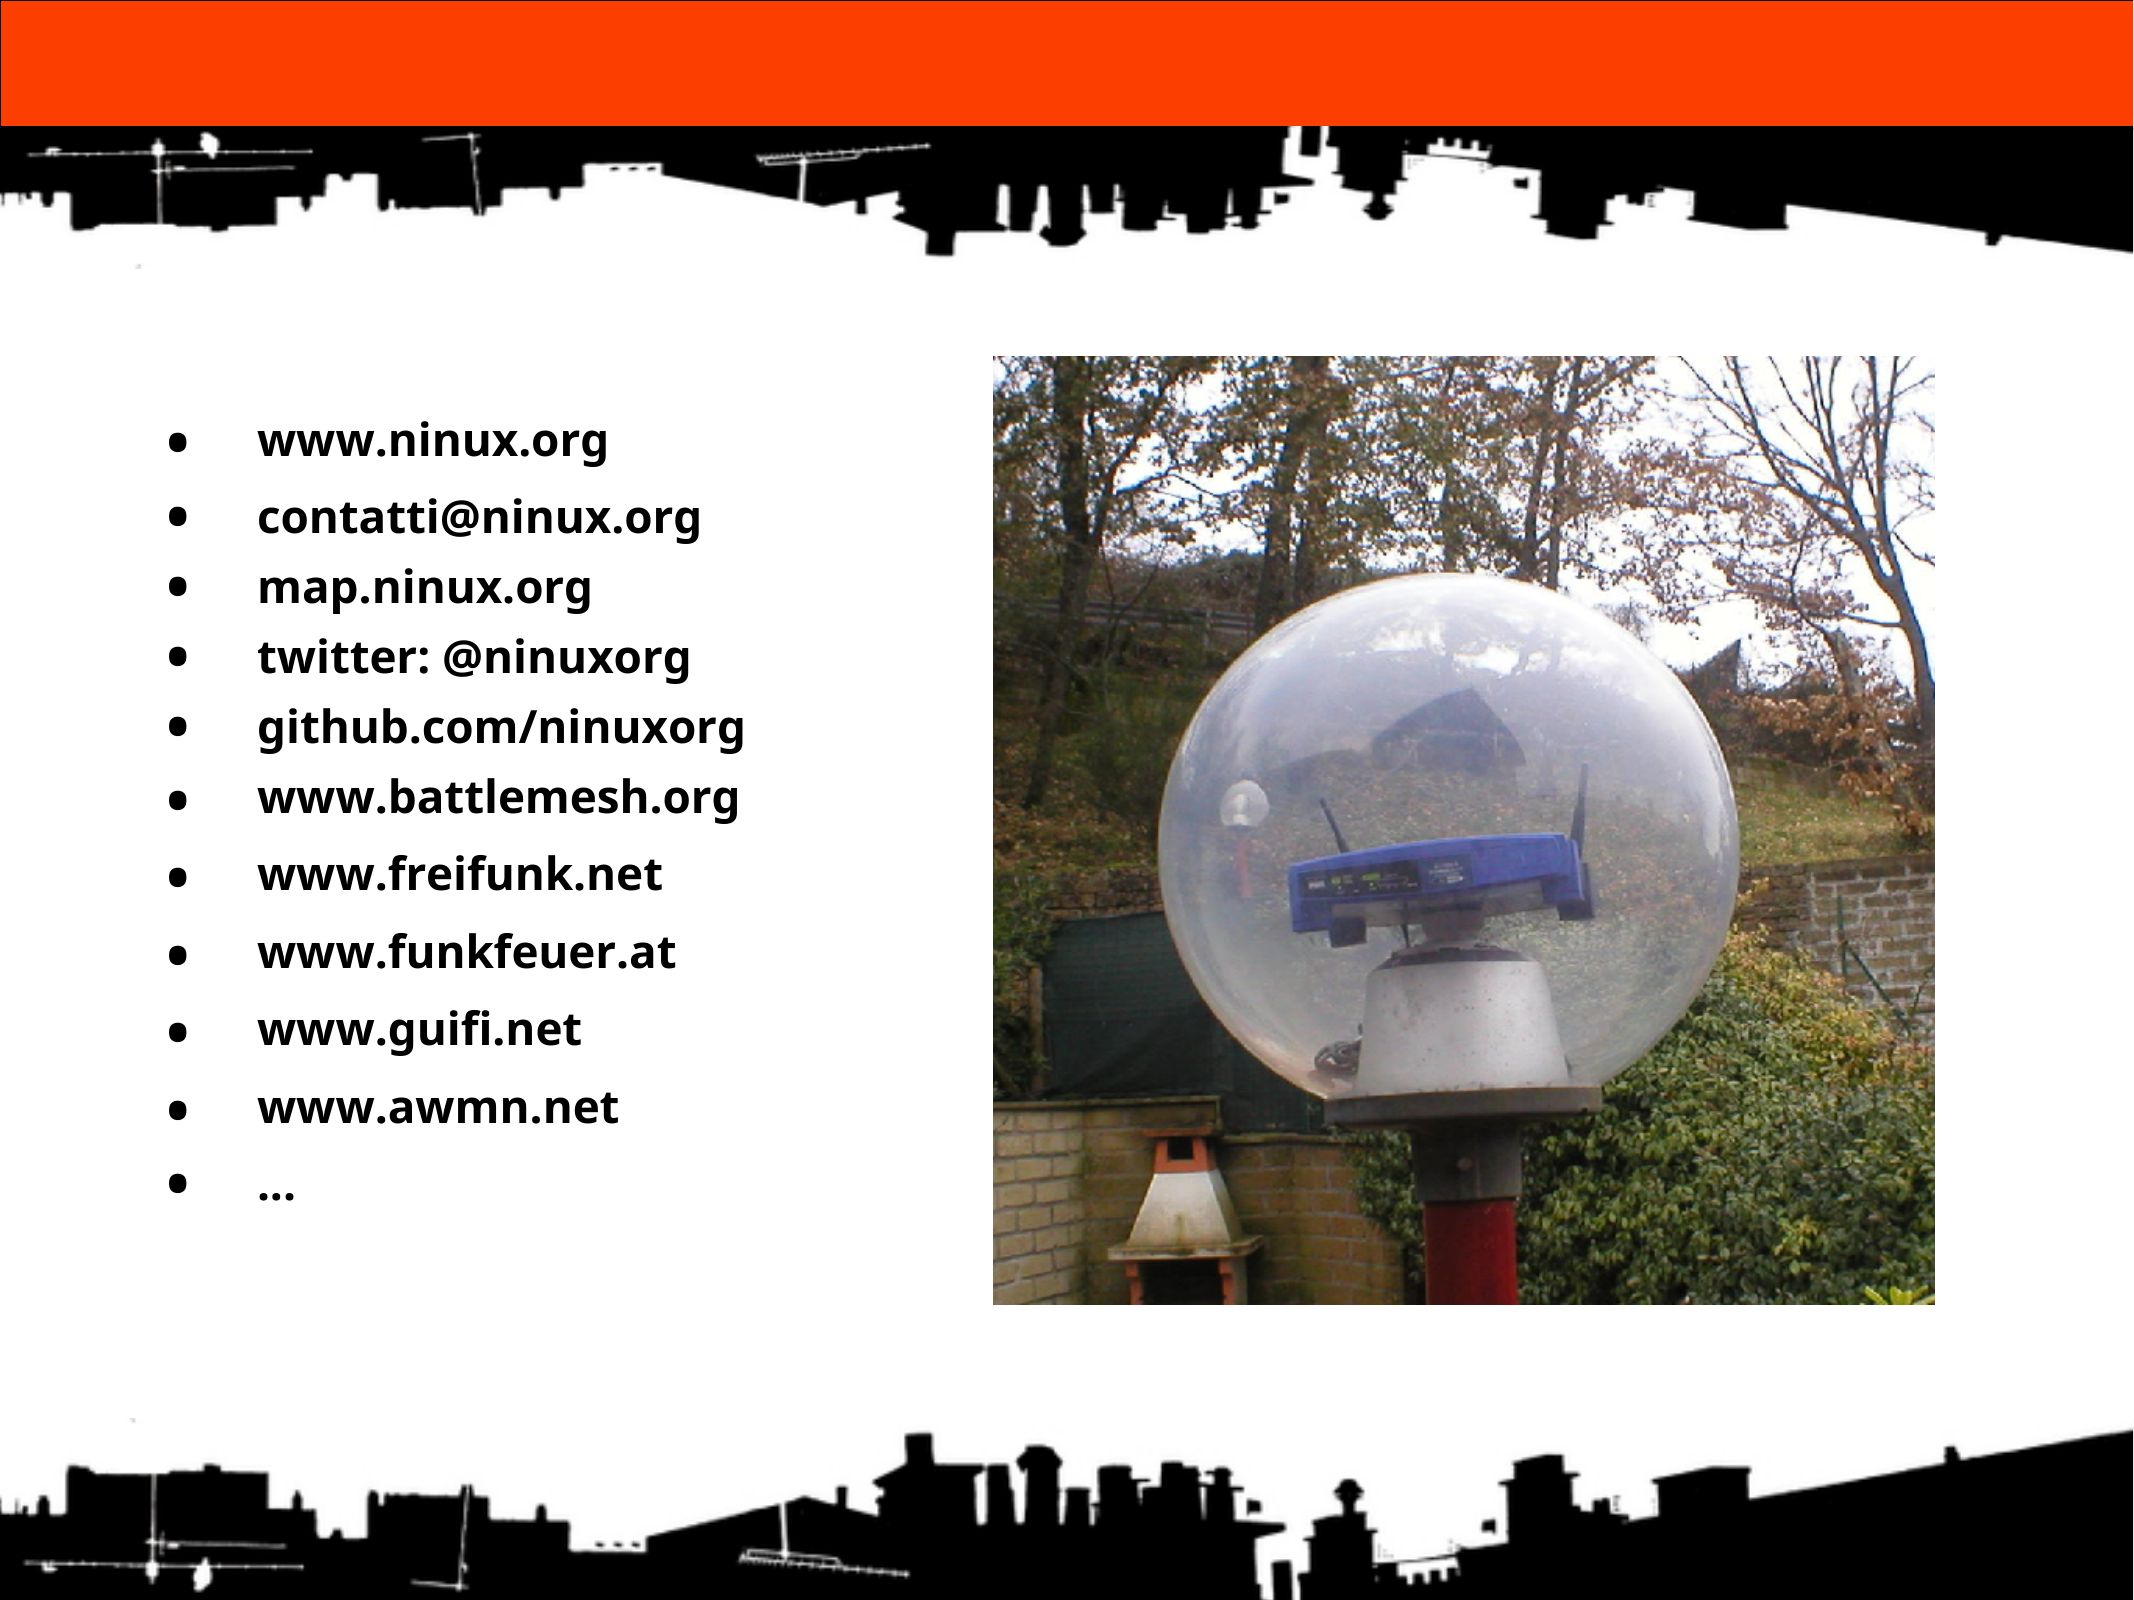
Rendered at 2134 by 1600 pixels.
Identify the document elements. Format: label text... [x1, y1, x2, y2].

picture [0, 1418, 2134, 1600]
picture [993, 356, 1935, 1306]
text_box www.ninux.org contatti@ninux.org map.ninux.org twitter: @ninuxorg github.com/ninuxorg www.battlemesh.org www.freifunk.net www.funkfeuer.at www.guifi.net www.awmn.net ... [38, 410, 946, 1211]
picture [0, 126, 2134, 269]
